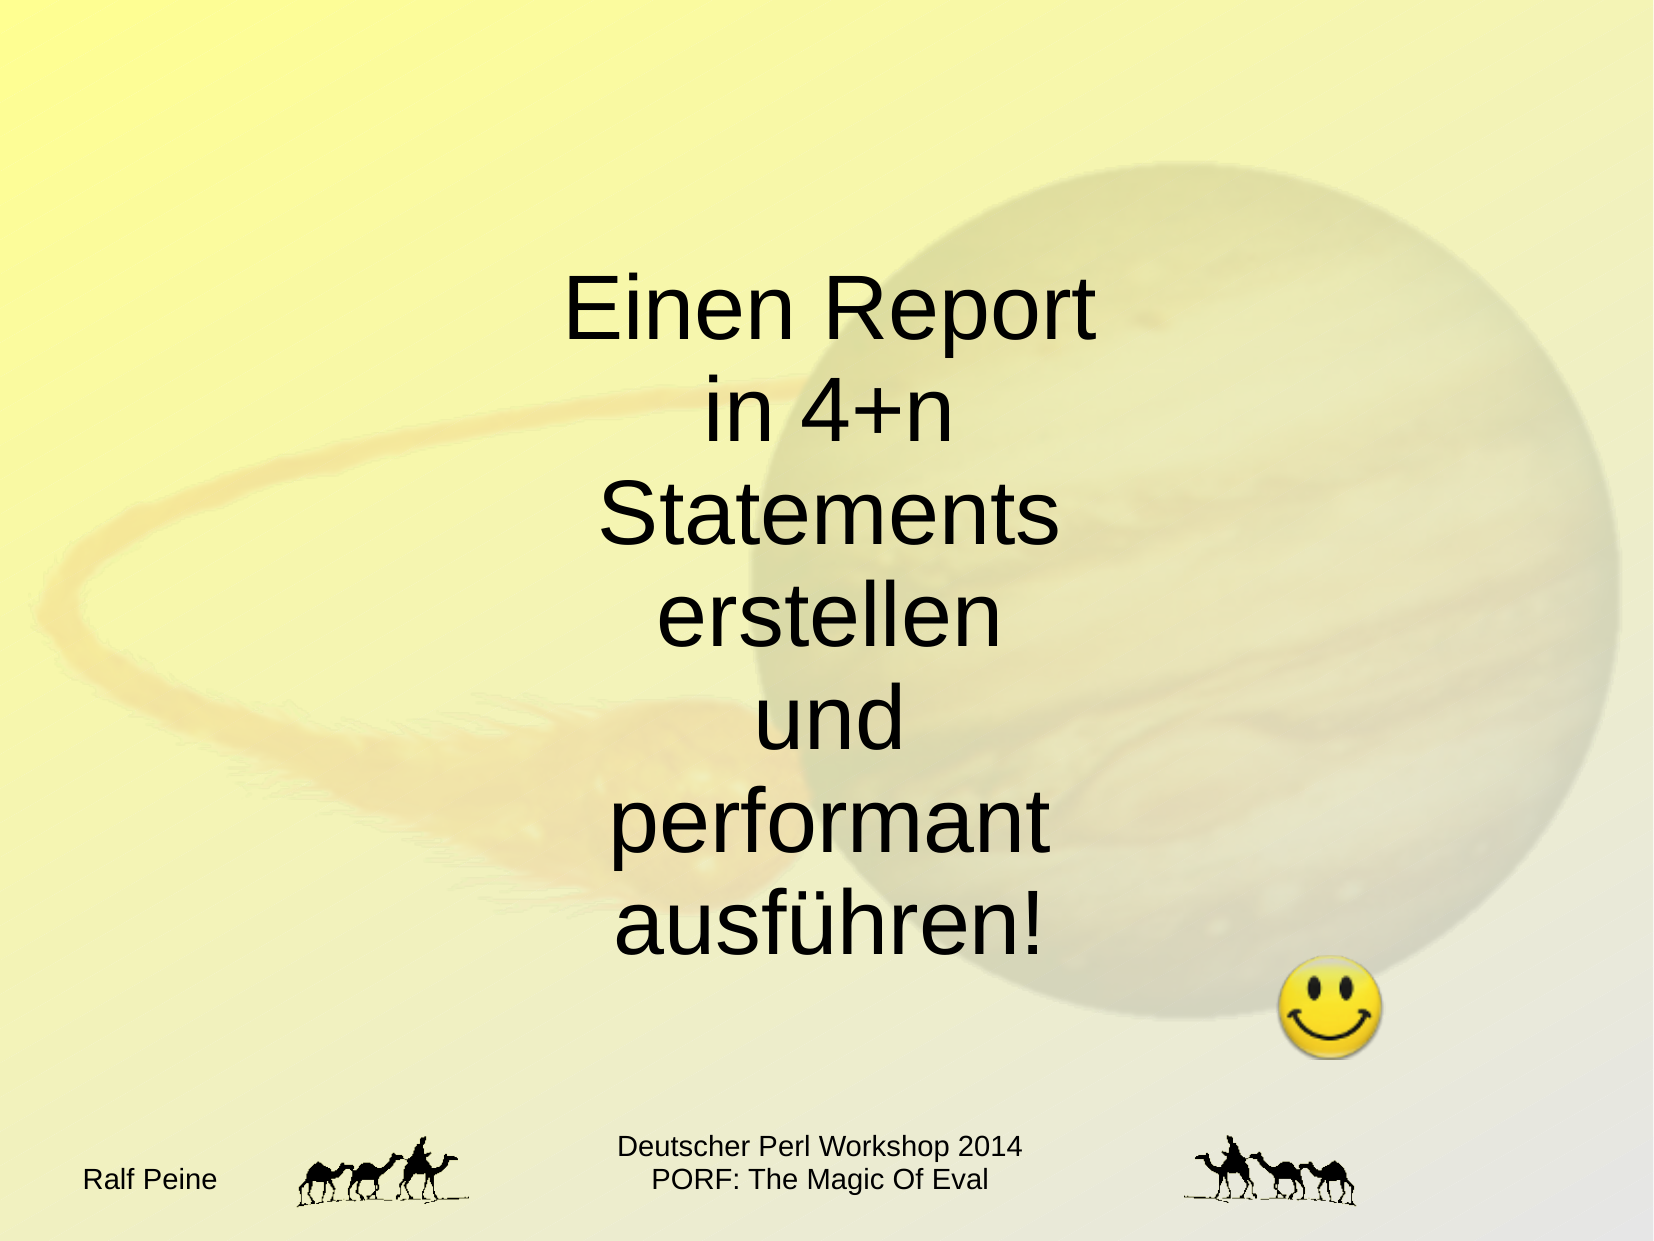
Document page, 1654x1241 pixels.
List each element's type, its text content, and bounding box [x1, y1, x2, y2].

picture [3, 138, 1654, 1060]
picture [1184, 1133, 1362, 1213]
text_box Einen Report in 4+n Statements erstellen und performant ausführen! [534, 256, 1126, 975]
picture [291, 1134, 469, 1214]
